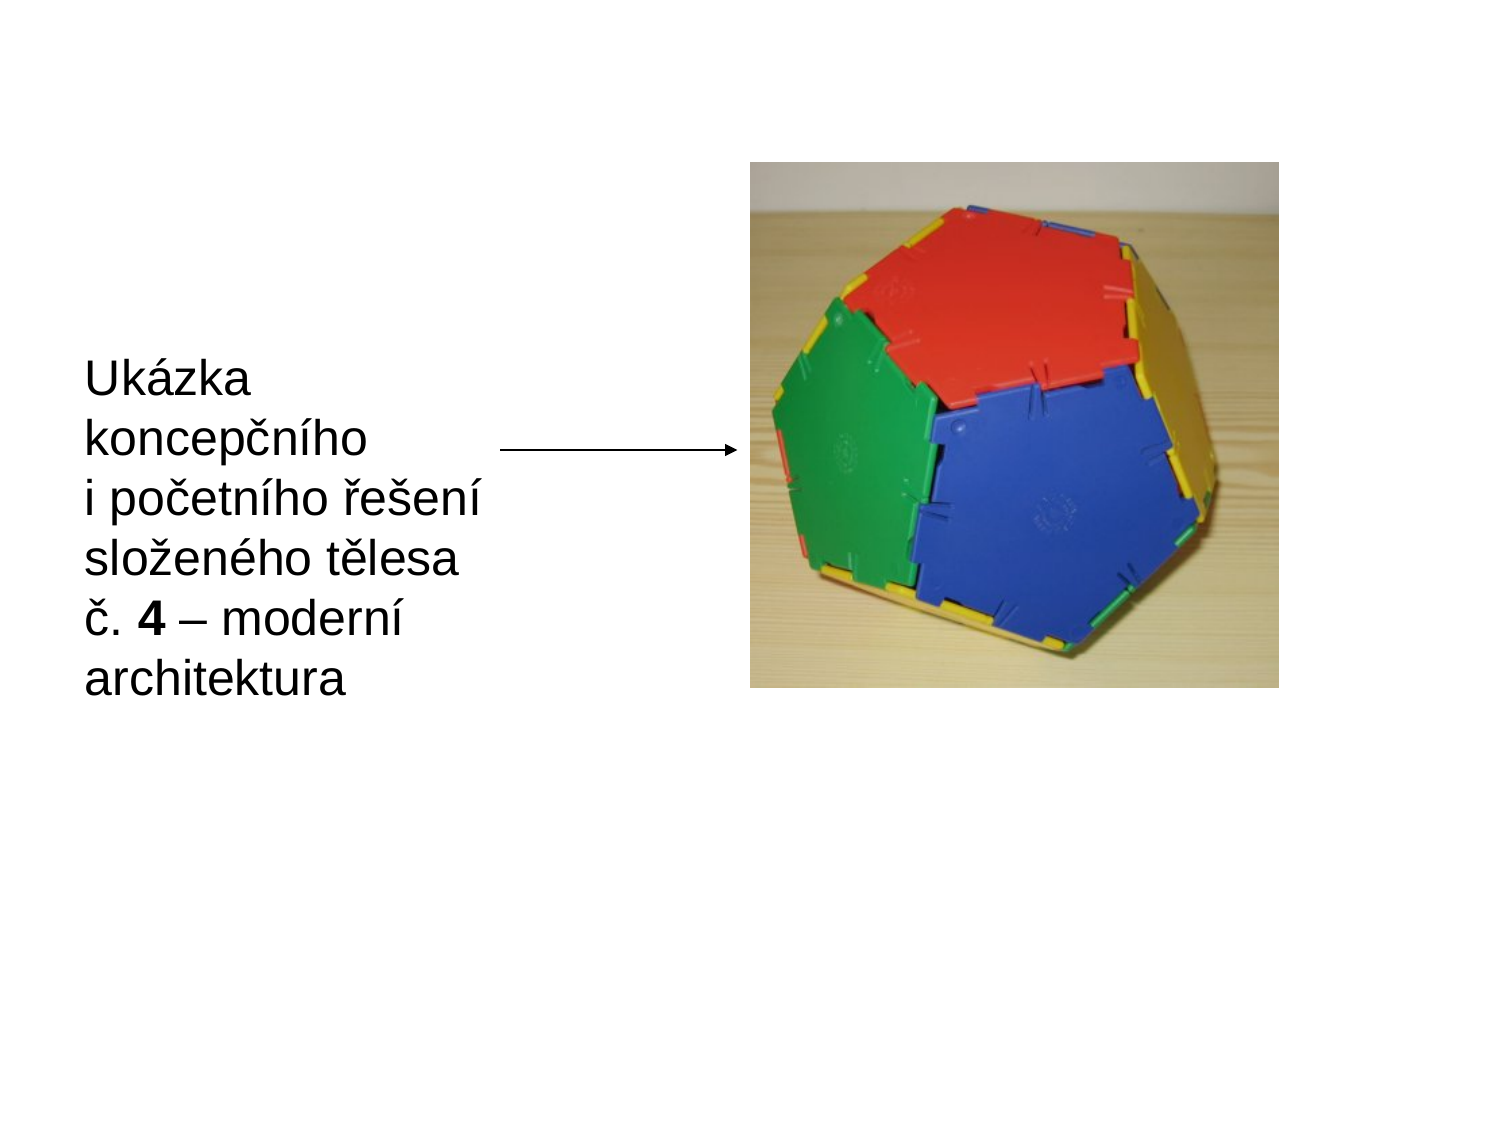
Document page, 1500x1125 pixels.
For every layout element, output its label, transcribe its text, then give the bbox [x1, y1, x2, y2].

picture [750, 162, 1279, 688]
text_box Ukázka koncepčního i početního řešení složeného tělesa č. 4 ‒ moderní architektura [70, 337, 525, 713]
